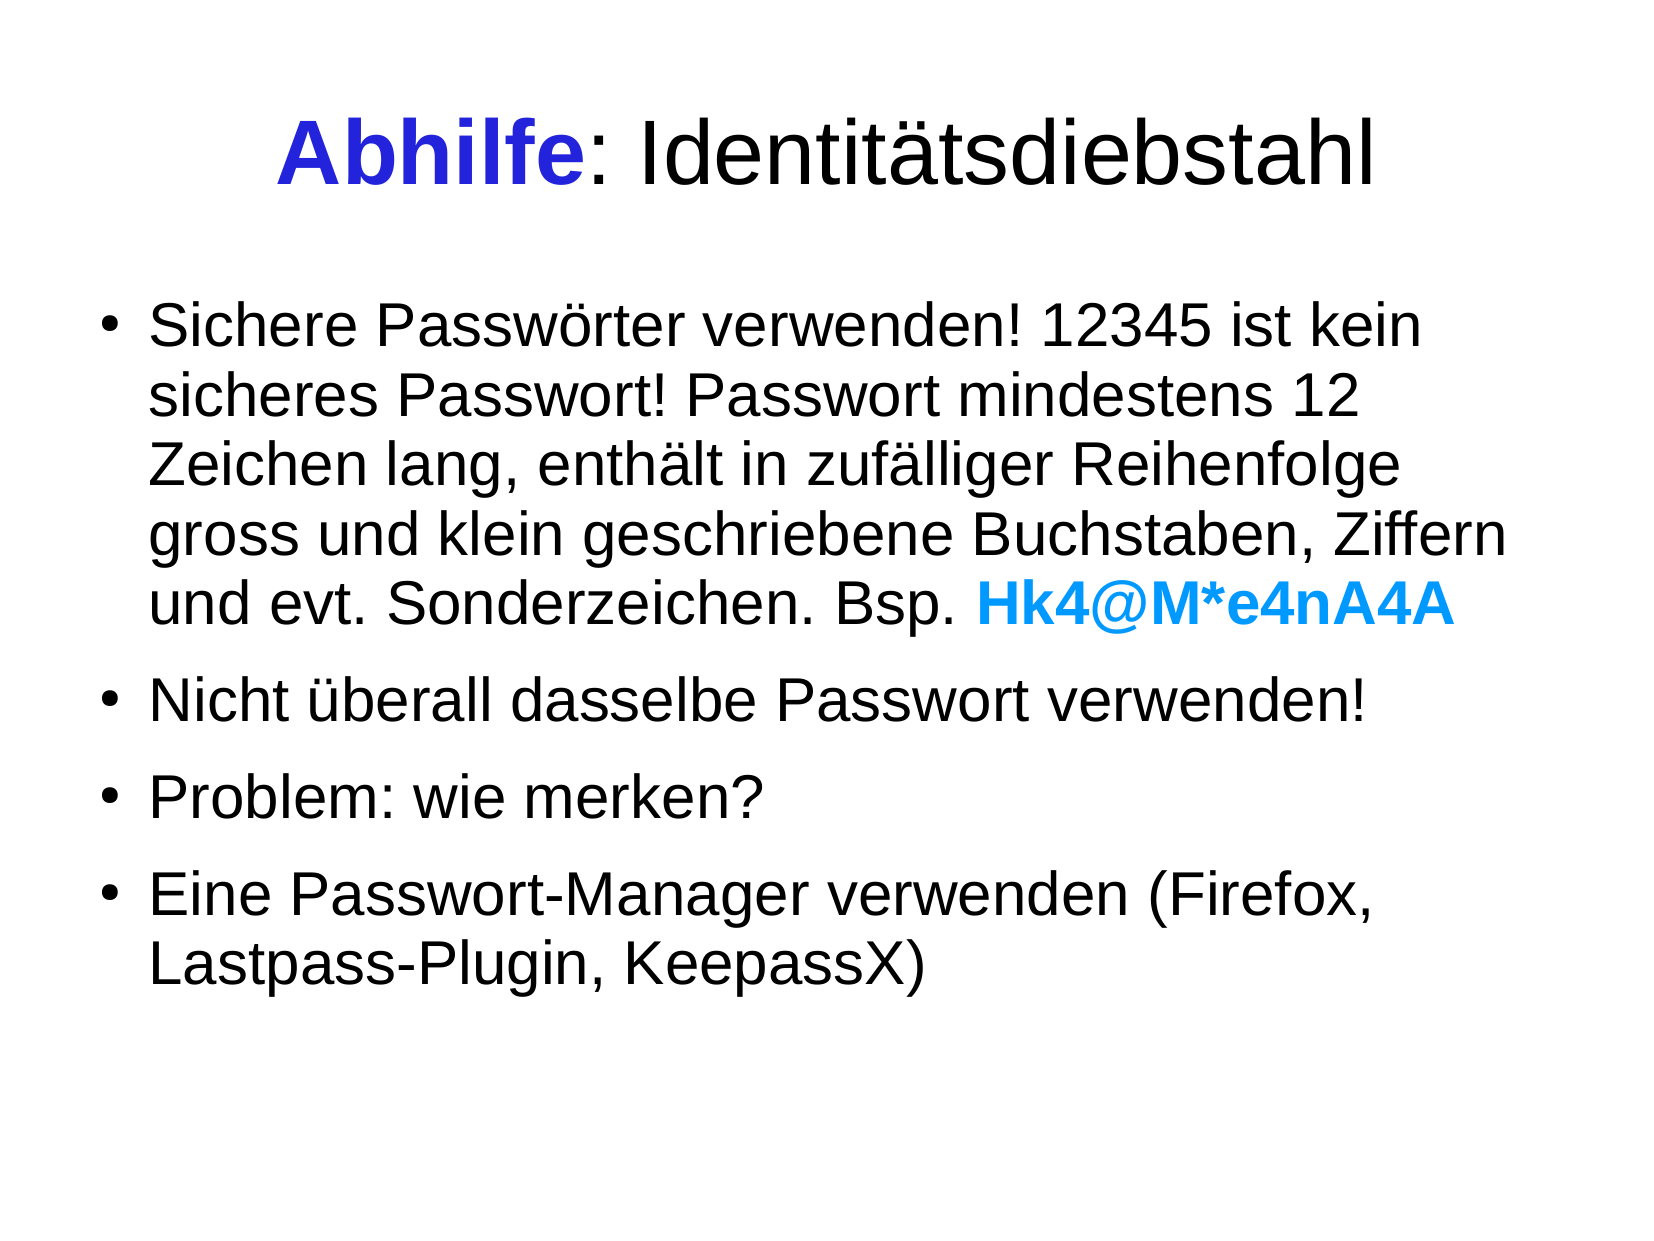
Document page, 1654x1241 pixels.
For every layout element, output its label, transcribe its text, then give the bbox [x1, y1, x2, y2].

list Sichere Passwörter verwenden! 12345 ist kein sicheres Passwort! Passwort mindestens 12 Zeichen lang, enthält in zufälliger Reihenfolge gross und klein geschriebene Buchstaben, Ziffern und evt. Sonderzeichen. Bsp. Hk4@M*e4nA4A Nicht überall dasselbe Passwort verwenden! Problem: wie merken? Eine Passwort-Manager verwenden (Firefox, Lastpass-Plugin, KeepassX) [82, 290, 1571, 1010]
title Abhilfe: Identitätsdiebstahl [82, 49, 1571, 257]
